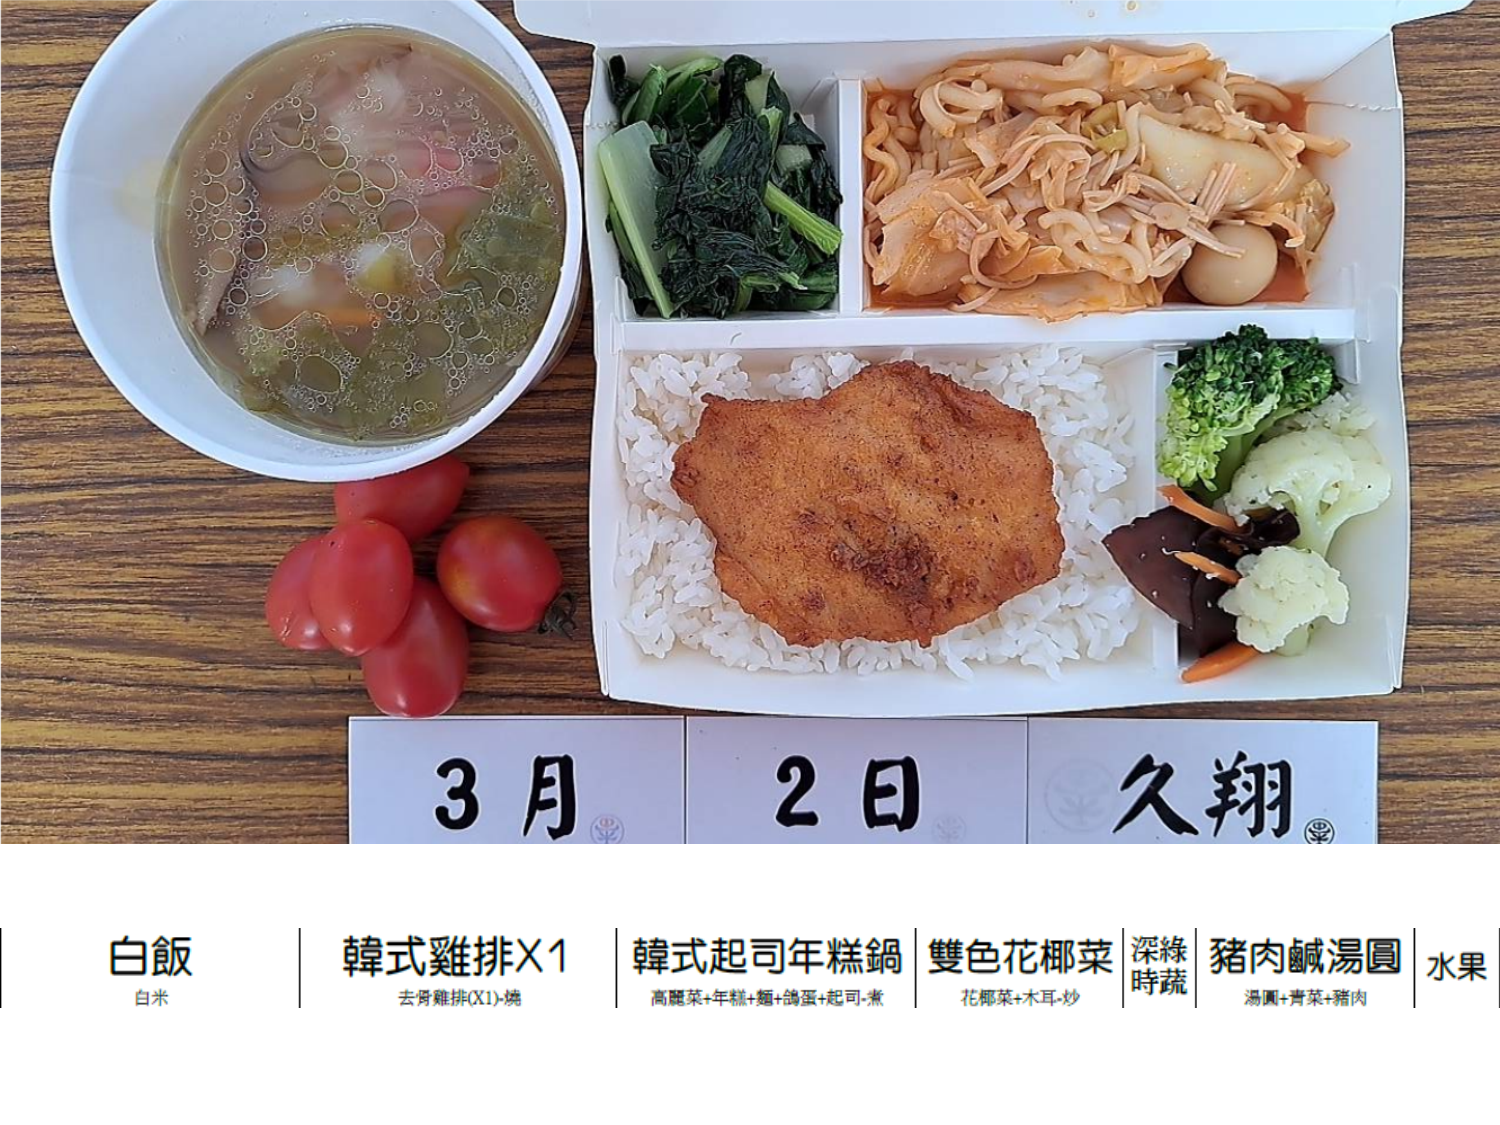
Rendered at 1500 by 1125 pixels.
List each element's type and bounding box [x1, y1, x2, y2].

picture [0, 928, 1500, 1008]
picture [0, 0, 1500, 844]
